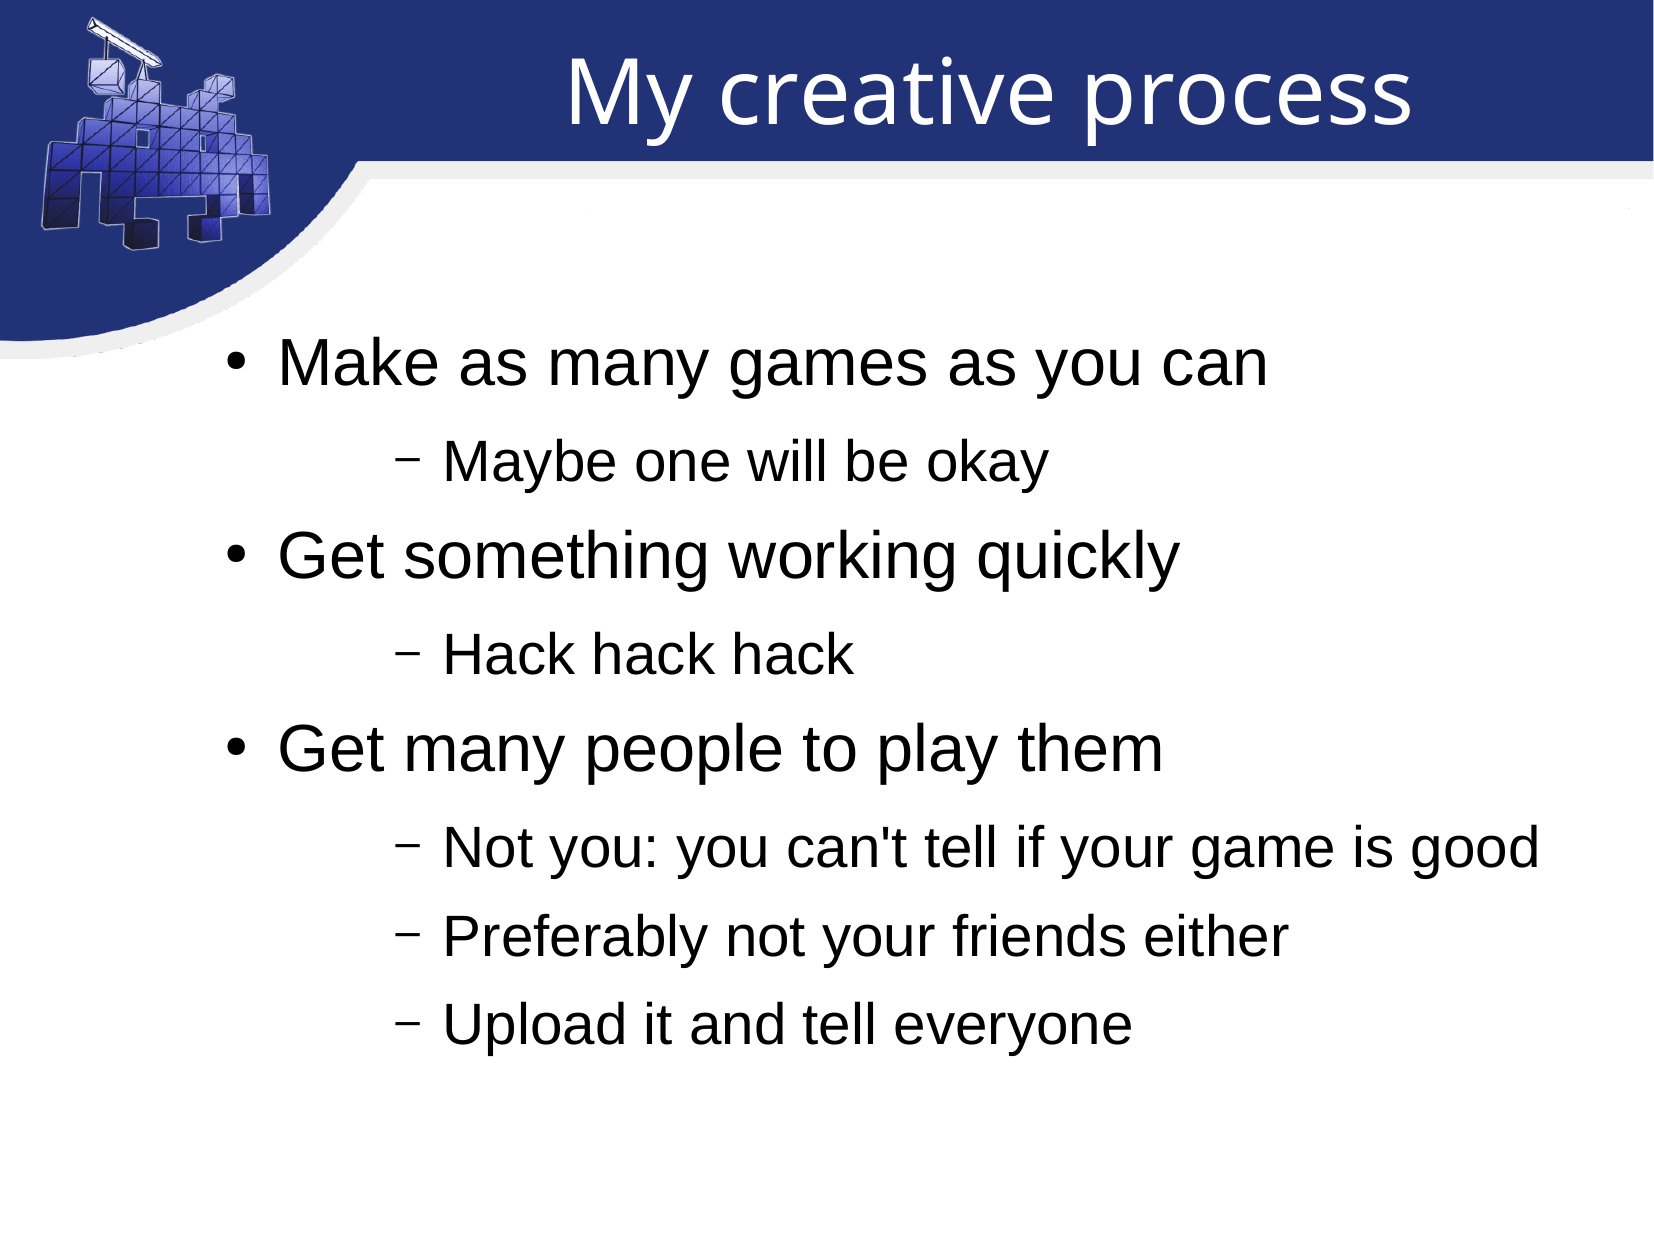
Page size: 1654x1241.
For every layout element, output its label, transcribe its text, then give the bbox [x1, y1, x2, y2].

title My creative process [354, 35, 1625, 142]
list Make as many games as you can Maybe one will be okay Get something working quickly Hack hack hack Get many people to play them Not you: you can't tell if your game is good Preferably not your friends either Upload it and tell everyone [206, 324, 1595, 1078]
picture [0, 0, 1654, 443]
